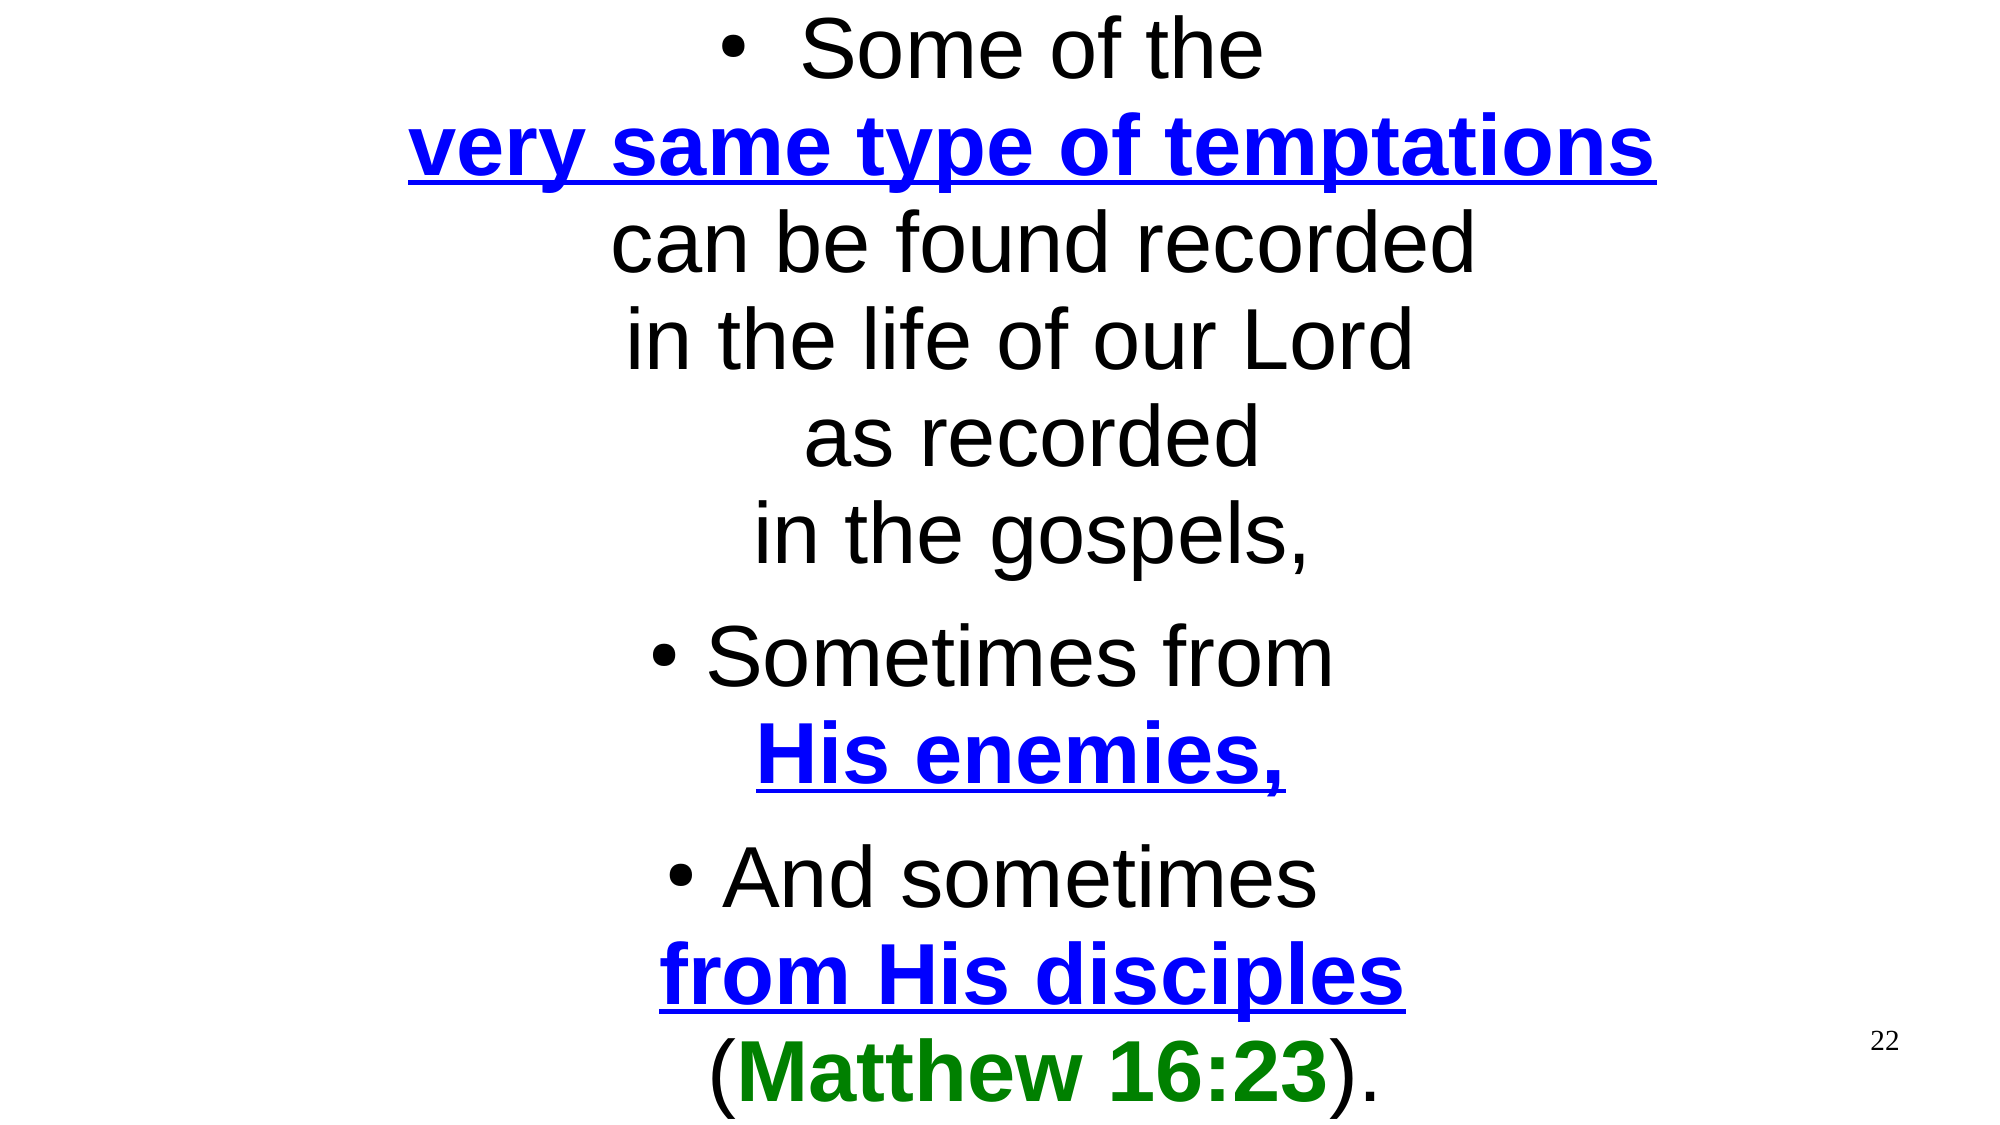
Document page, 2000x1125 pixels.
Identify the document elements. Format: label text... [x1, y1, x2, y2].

list Some of the very same type of temptations can be found recorded in the life of our Lord as recorded in the gospels, Sometimes from His enemies, And sometimes from His disciples (Matthew 16:23). [0, 0, 1996, 1123]
